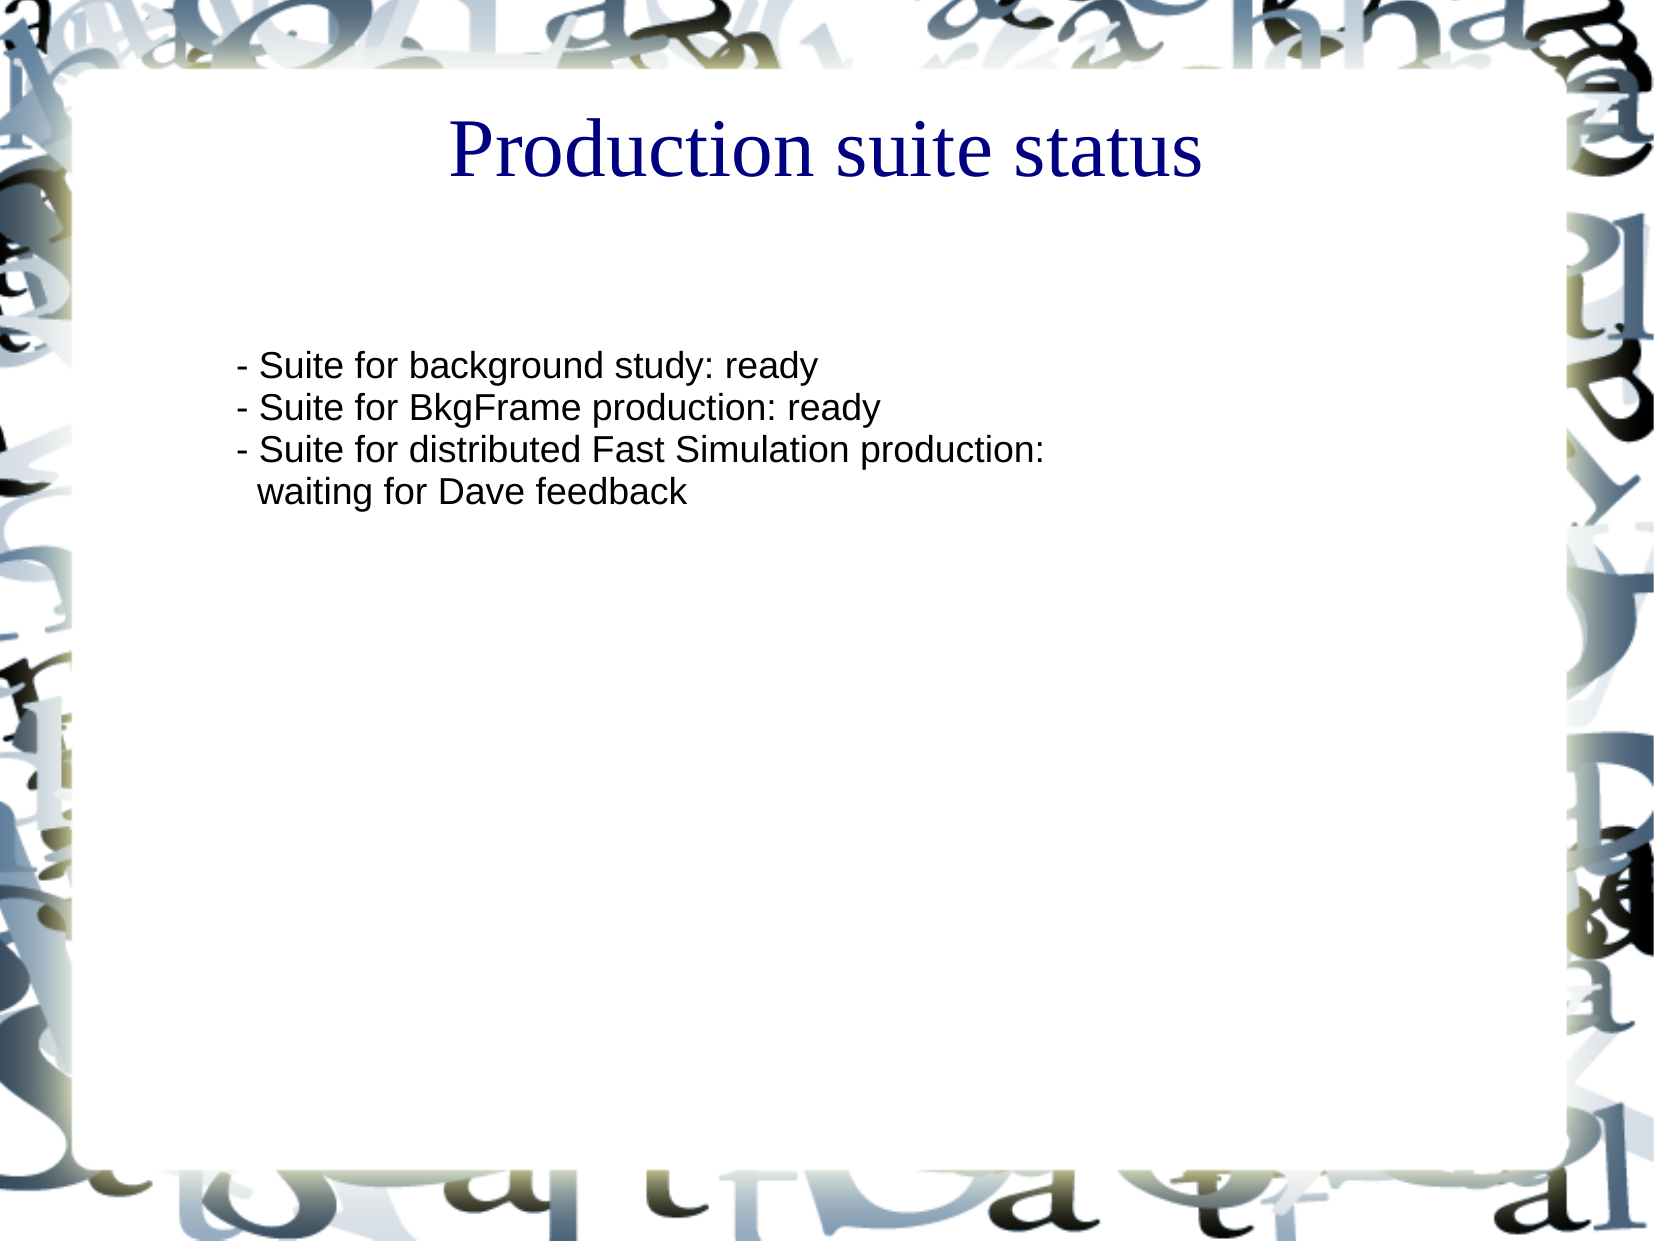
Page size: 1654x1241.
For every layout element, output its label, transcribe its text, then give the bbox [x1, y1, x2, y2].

text_box Production suite status [434, 94, 1220, 202]
text_box - Suite for background study: ready - Suite for BkgFrame production: ready - Suite for distributed Fast Simulation production: waiting for Dave feedback [221, 337, 1426, 647]
picture [0, 0, 1654, 1241]
